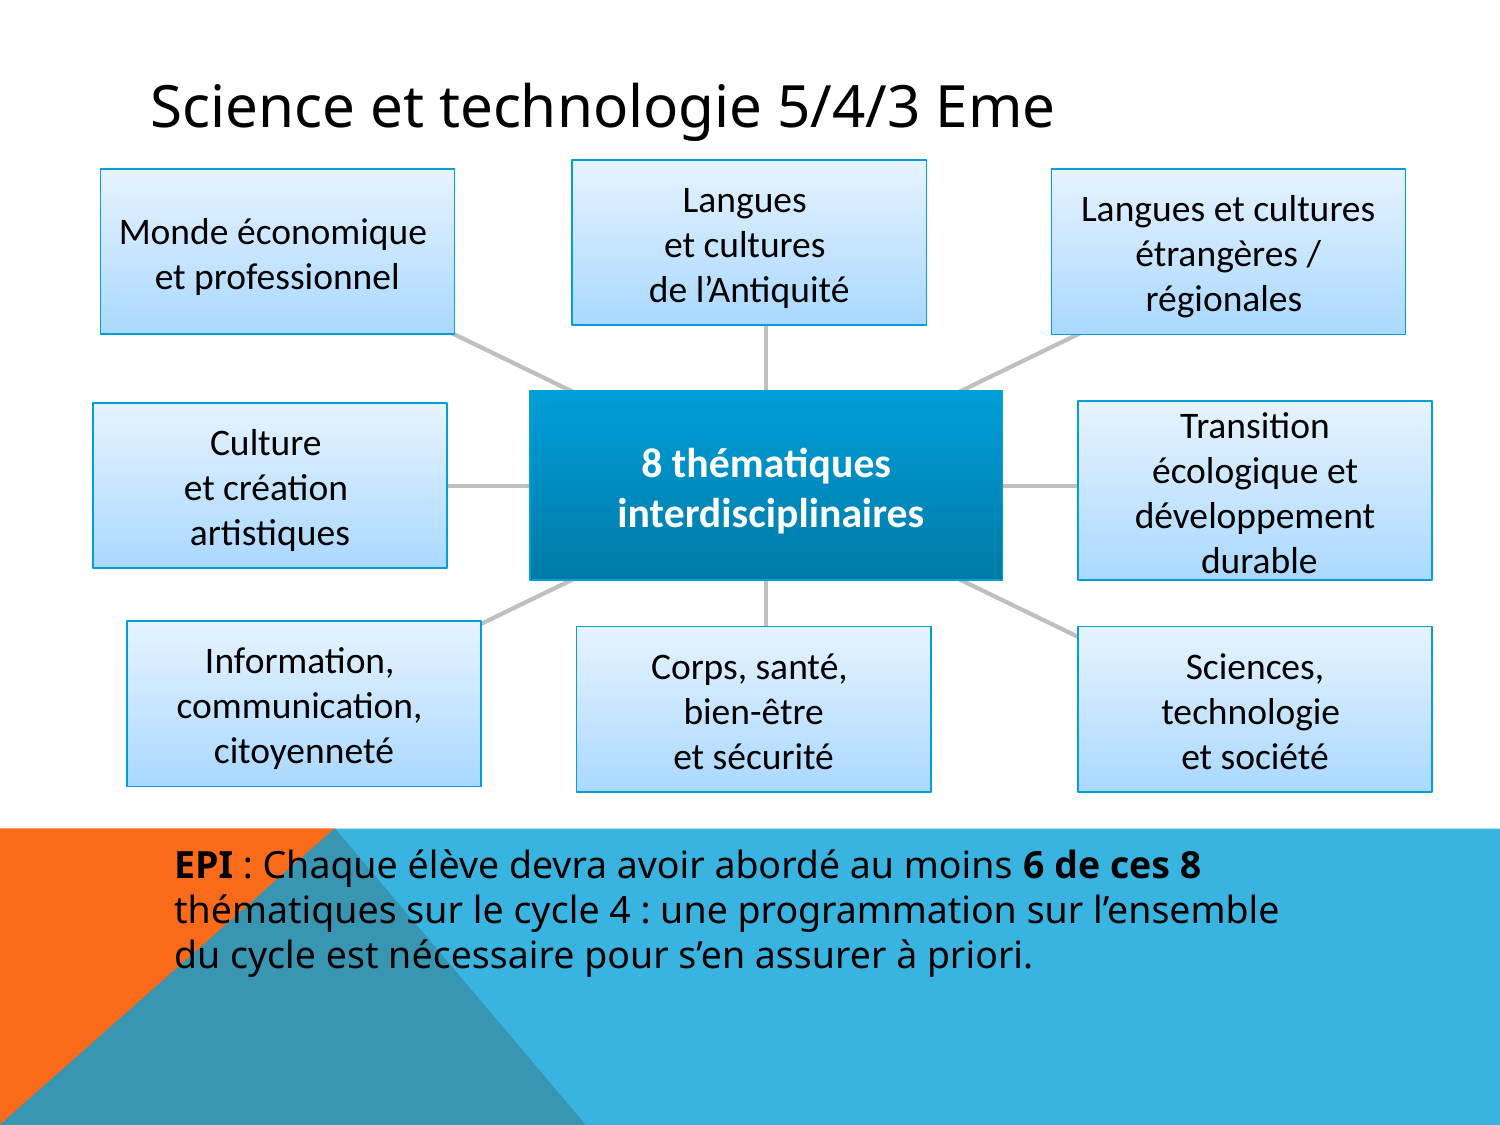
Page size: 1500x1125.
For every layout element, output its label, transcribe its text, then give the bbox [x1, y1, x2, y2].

text_box EPI : Chaque élève devra avoir abordé au moins 6 de ces 8 thématiques sur le cycle 4 : une programmation sur l’ensemble du cycle est nécessaire pour s’en assurer à priori. [159, 834, 1306, 984]
text_box Transition écologique et développement durable [1078, 401, 1433, 581]
text_box Corps, santé, bien-être et sécurité [576, 626, 932, 792]
text_box Sciences, technologie et société [1078, 626, 1433, 792]
text_box Langues et cultures de l’Antiquité [572, 159, 927, 326]
text_box Monde économique et professionnel [100, 168, 455, 335]
text_box Science et technologie 5/4/3 Eme [135, 58, 1370, 149]
text_box Langues et cultures étrangères / régionales [1051, 169, 1406, 335]
text_box Information, communication, citoyenneté [126, 621, 482, 787]
text_box 8 thématiques interdisciplinaires [530, 391, 1003, 581]
text_box Culture et création artistiques [93, 402, 448, 569]
